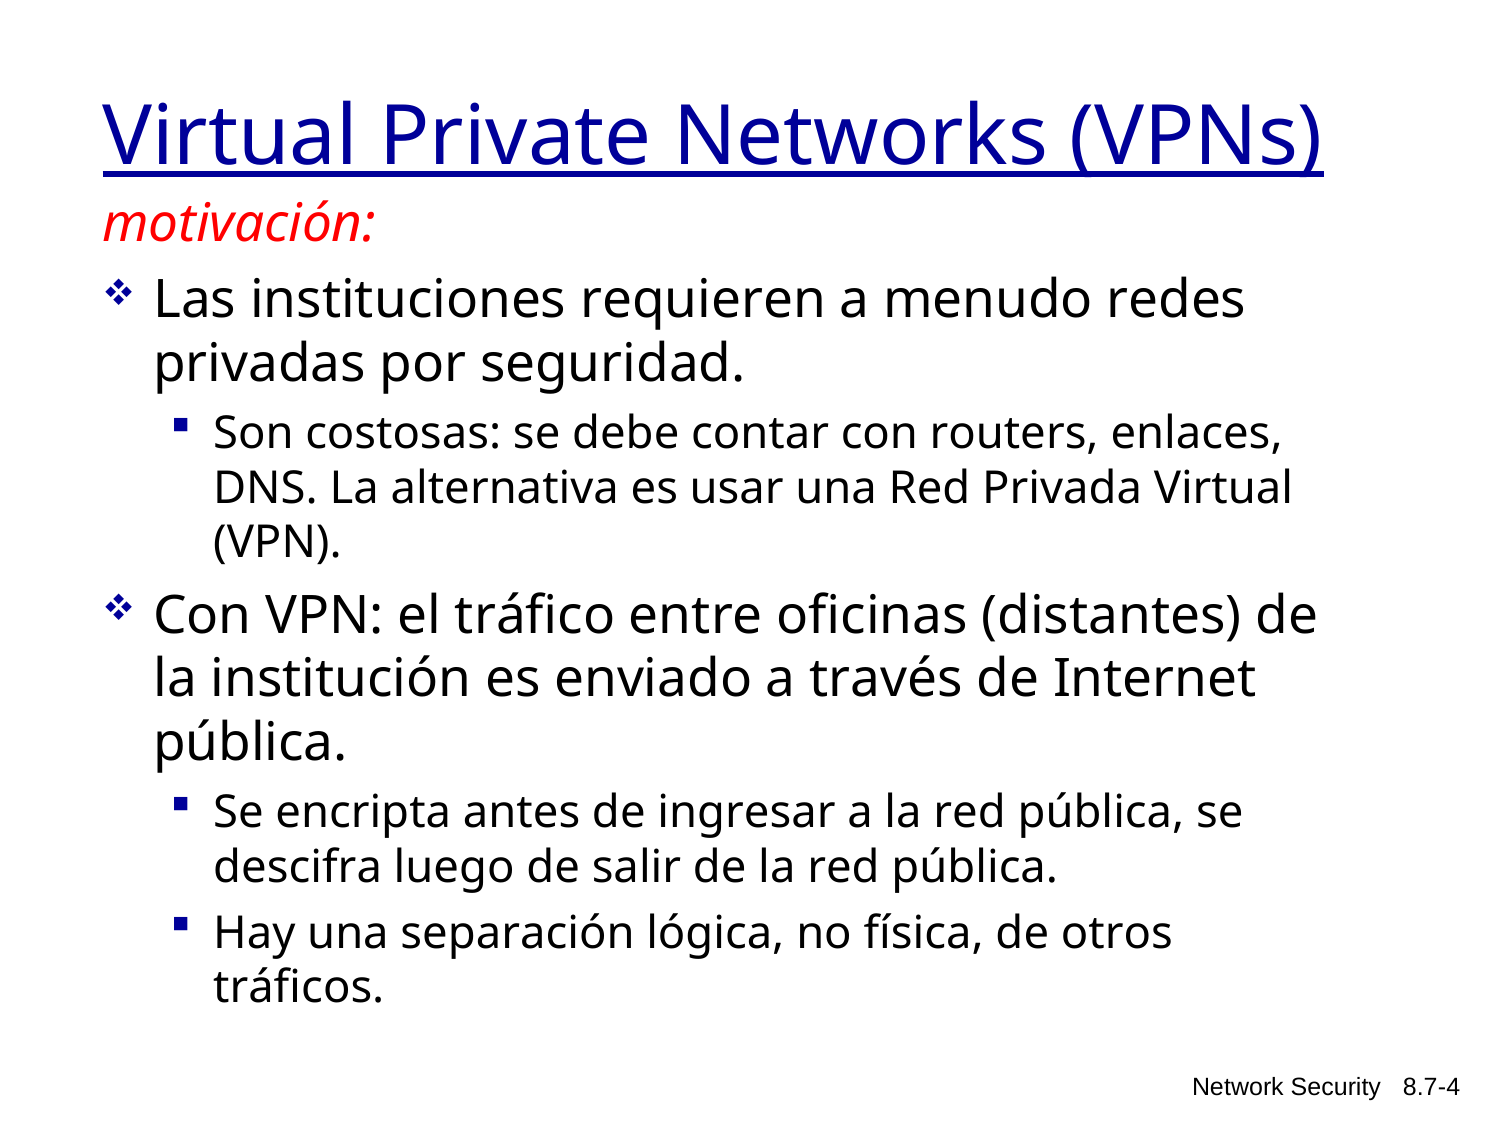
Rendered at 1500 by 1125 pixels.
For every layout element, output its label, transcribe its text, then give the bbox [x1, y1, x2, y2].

text_box Network Security [762, 1062, 1397, 1114]
title Virtual Private Networks (VPNs) [87, 37, 1447, 225]
list motivación: Las instituciones requieren a menudo redes privadas por seguridad. Son costosas: se debe contar con routers, enlaces, DNS. La alternativa es usar una Red Privada Virtual (VPN). Con VPN: el tráfico entre oficinas (distantes) de la institución es enviado a través de Internet pública. Se encripta antes de ingresar a la red pública, se descifra luego de salir de la red pública. Hay una separación lógica, no física, de otros tráficos. [87, 180, 1363, 1026]
